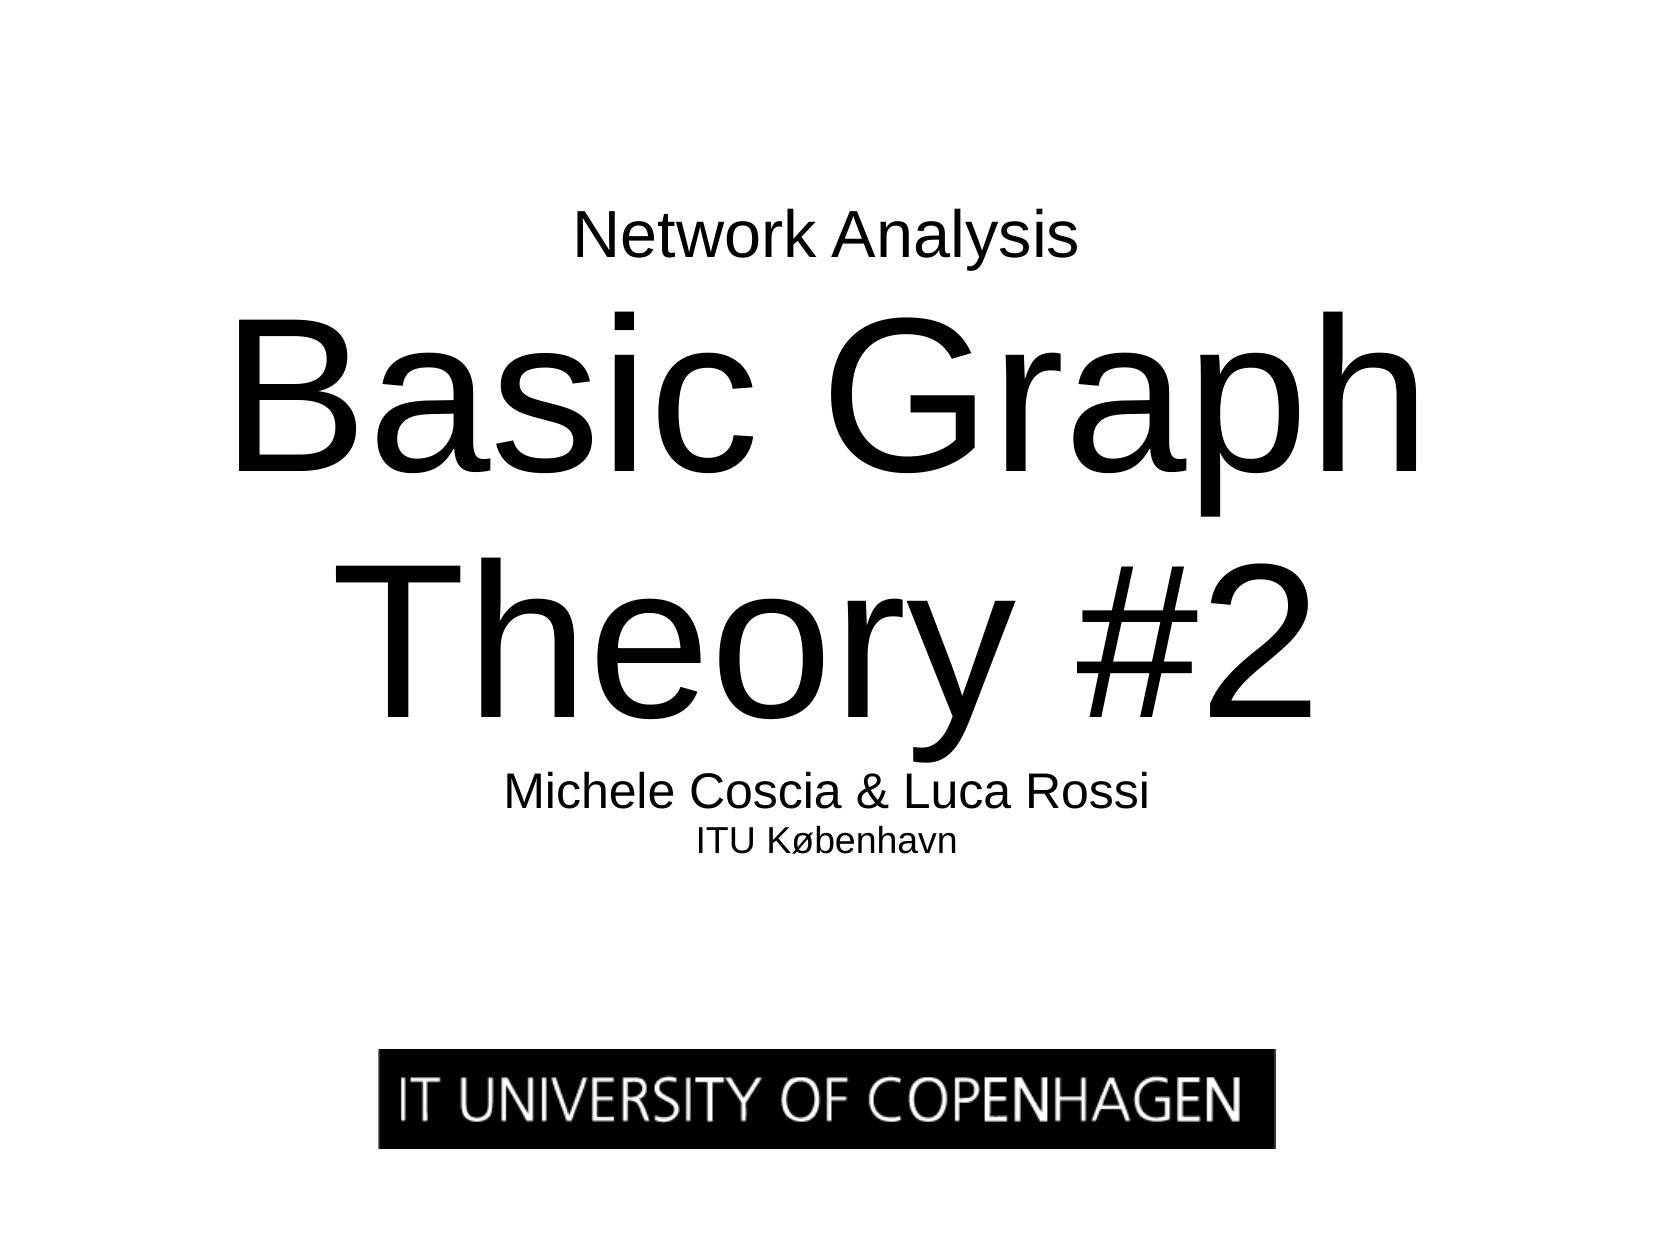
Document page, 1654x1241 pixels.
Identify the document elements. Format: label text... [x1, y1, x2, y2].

subtitle Network Analysis Basic Graph Theory #2 Michele Coscia & Luca Rossi ITU København [82, 49, 1571, 1010]
picture [378, 1049, 1276, 1149]
